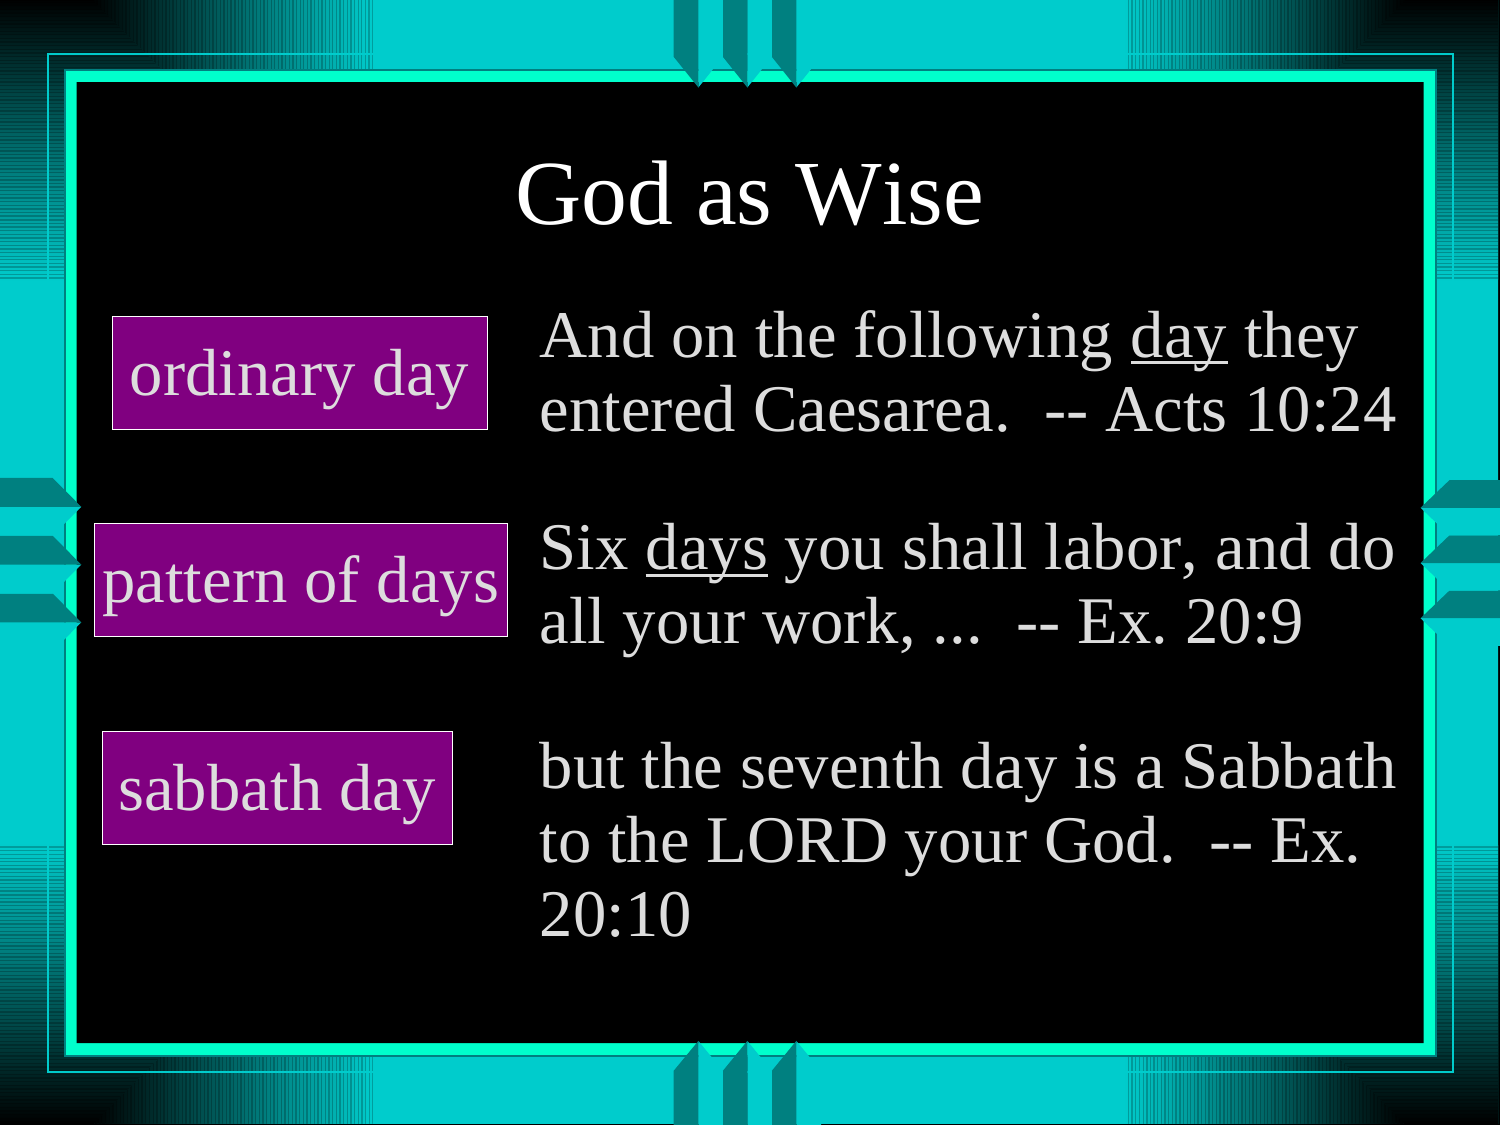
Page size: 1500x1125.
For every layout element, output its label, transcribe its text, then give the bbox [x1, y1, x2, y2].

text_box ordinary day [112, 316, 488, 430]
text_box pattern of days [94, 523, 508, 637]
text_box but the seventh day is a Sabbath to the LORD your God. -- Ex. 20:10 [525, 721, 1426, 959]
text_box And on the following day they entered Caesarea. -- Acts 10:24 [525, 290, 1426, 454]
title God as Wise [112, 99, 1388, 288]
text_box Six days you shall labor, and do all your work, ... -- Ex. 20:9 [525, 502, 1426, 666]
text_box sabbath day [102, 731, 453, 845]
